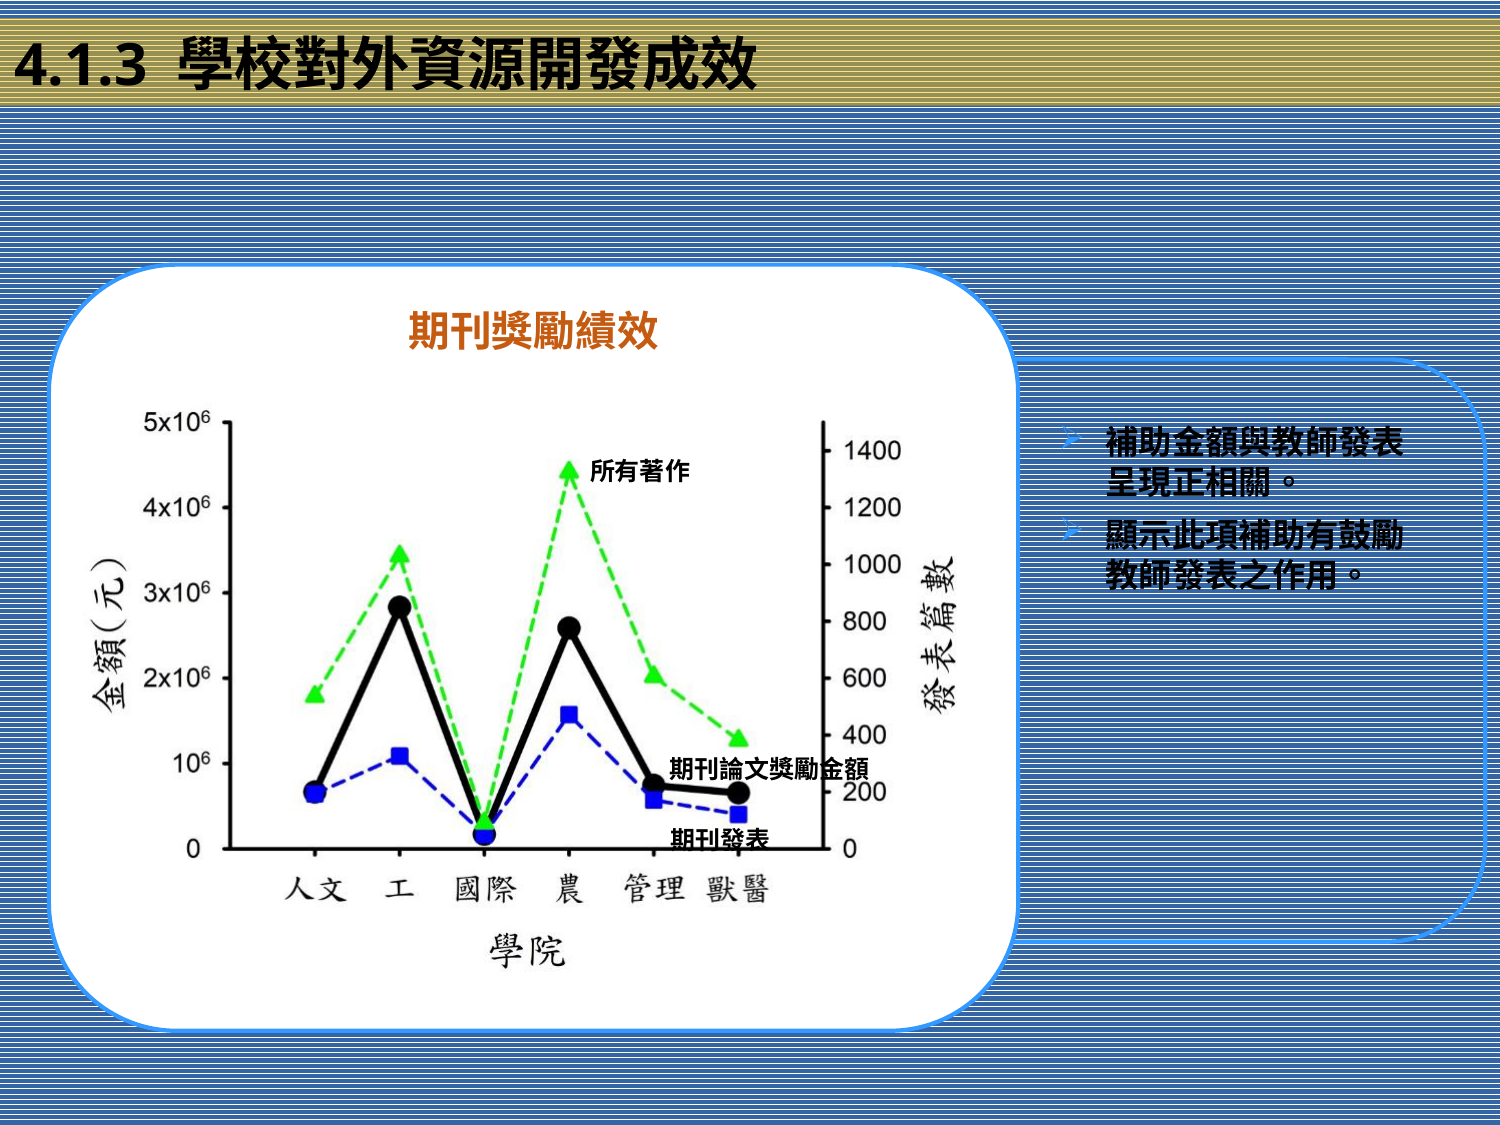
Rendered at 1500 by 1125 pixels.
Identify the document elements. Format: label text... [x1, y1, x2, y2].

picture [83, 395, 962, 975]
text_box 期刊論文獎勵金額 [654, 746, 890, 792]
text_box 4.1.3 學校對外資源開發成效 [0, 19, 1500, 105]
text_box 期刊獎勵績效 [250, 297, 817, 363]
text_box 所有著作 [575, 448, 714, 493]
text_box [48, 264, 1019, 1031]
text_box 補助金額與教師發表呈現正相關。 顯示此項補助有鼓勵教師發表之作用。 [1044, 414, 1453, 602]
text_box 期刊發表 [655, 816, 795, 862]
